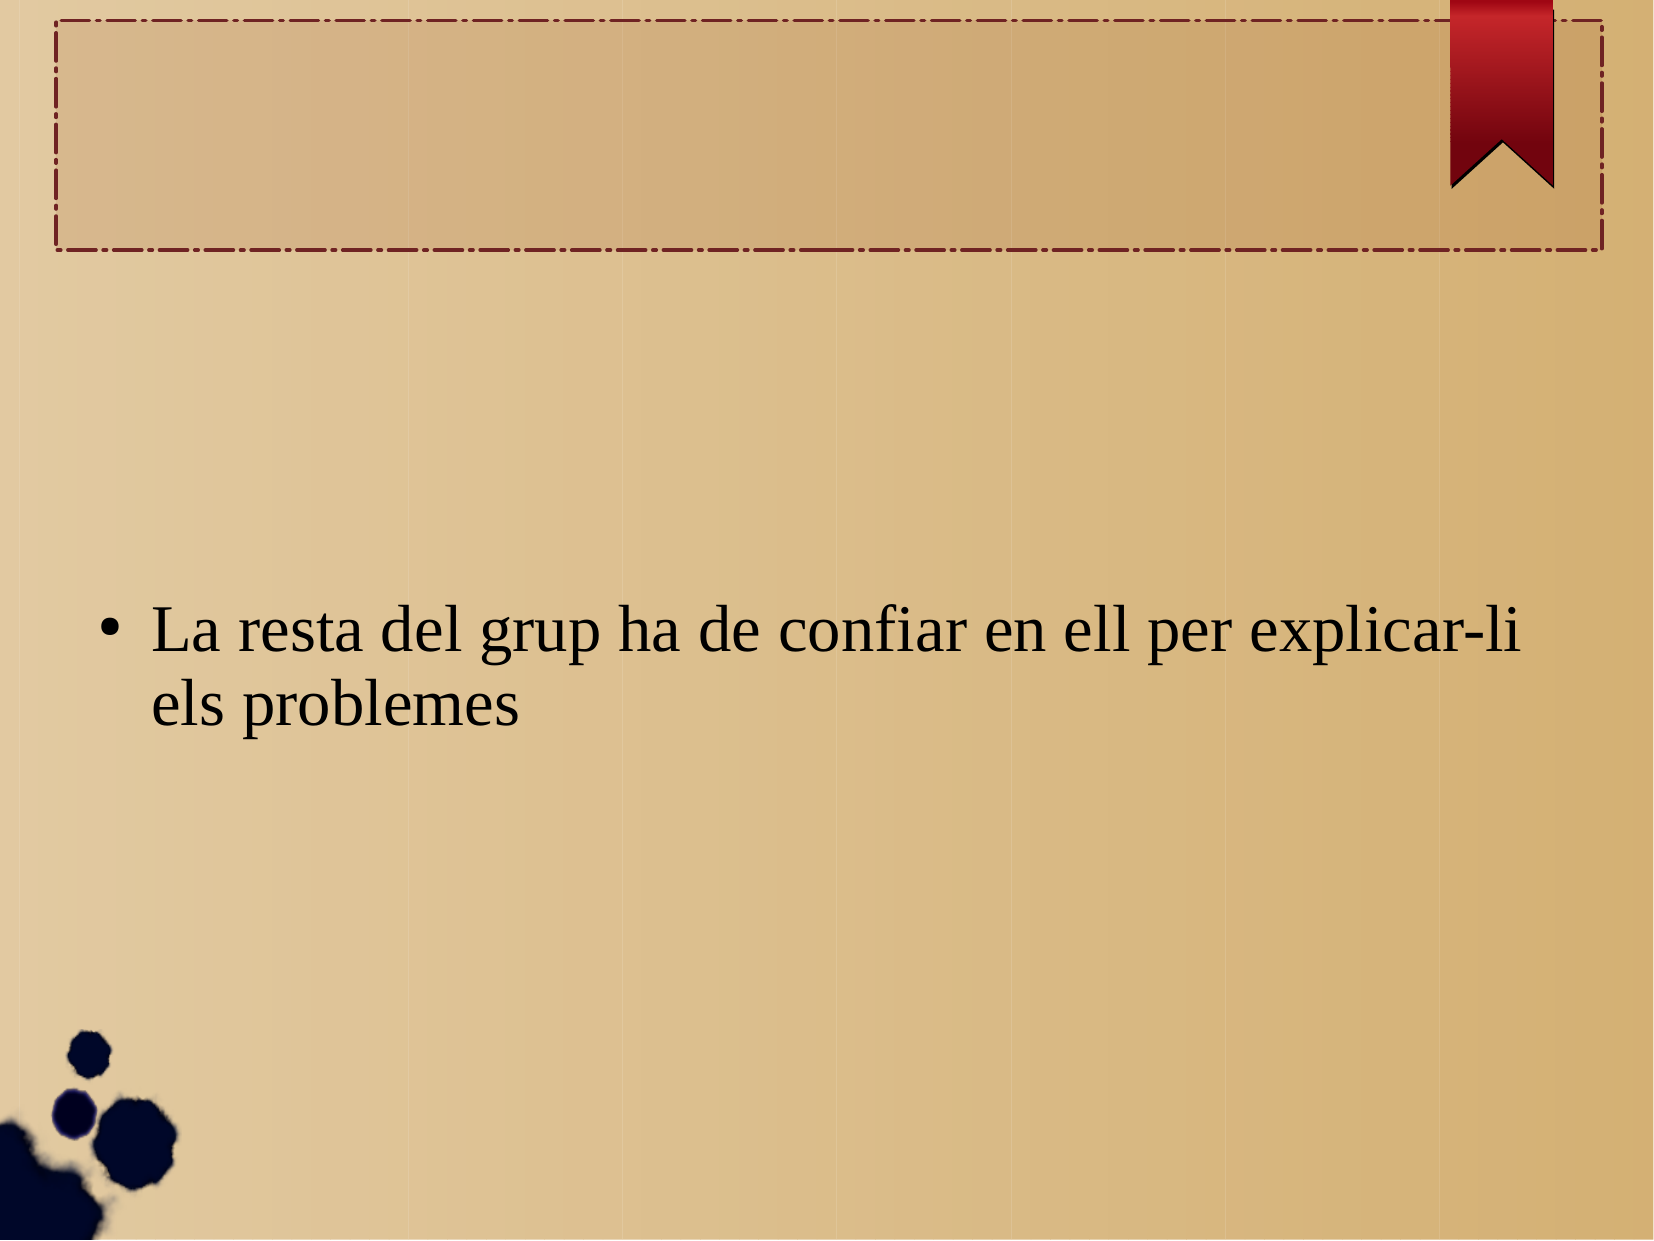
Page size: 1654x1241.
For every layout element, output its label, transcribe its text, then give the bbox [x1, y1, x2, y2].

list La resta del grup ha de confiar en ell per explicar-li els problemes [80, 591, 1536, 756]
